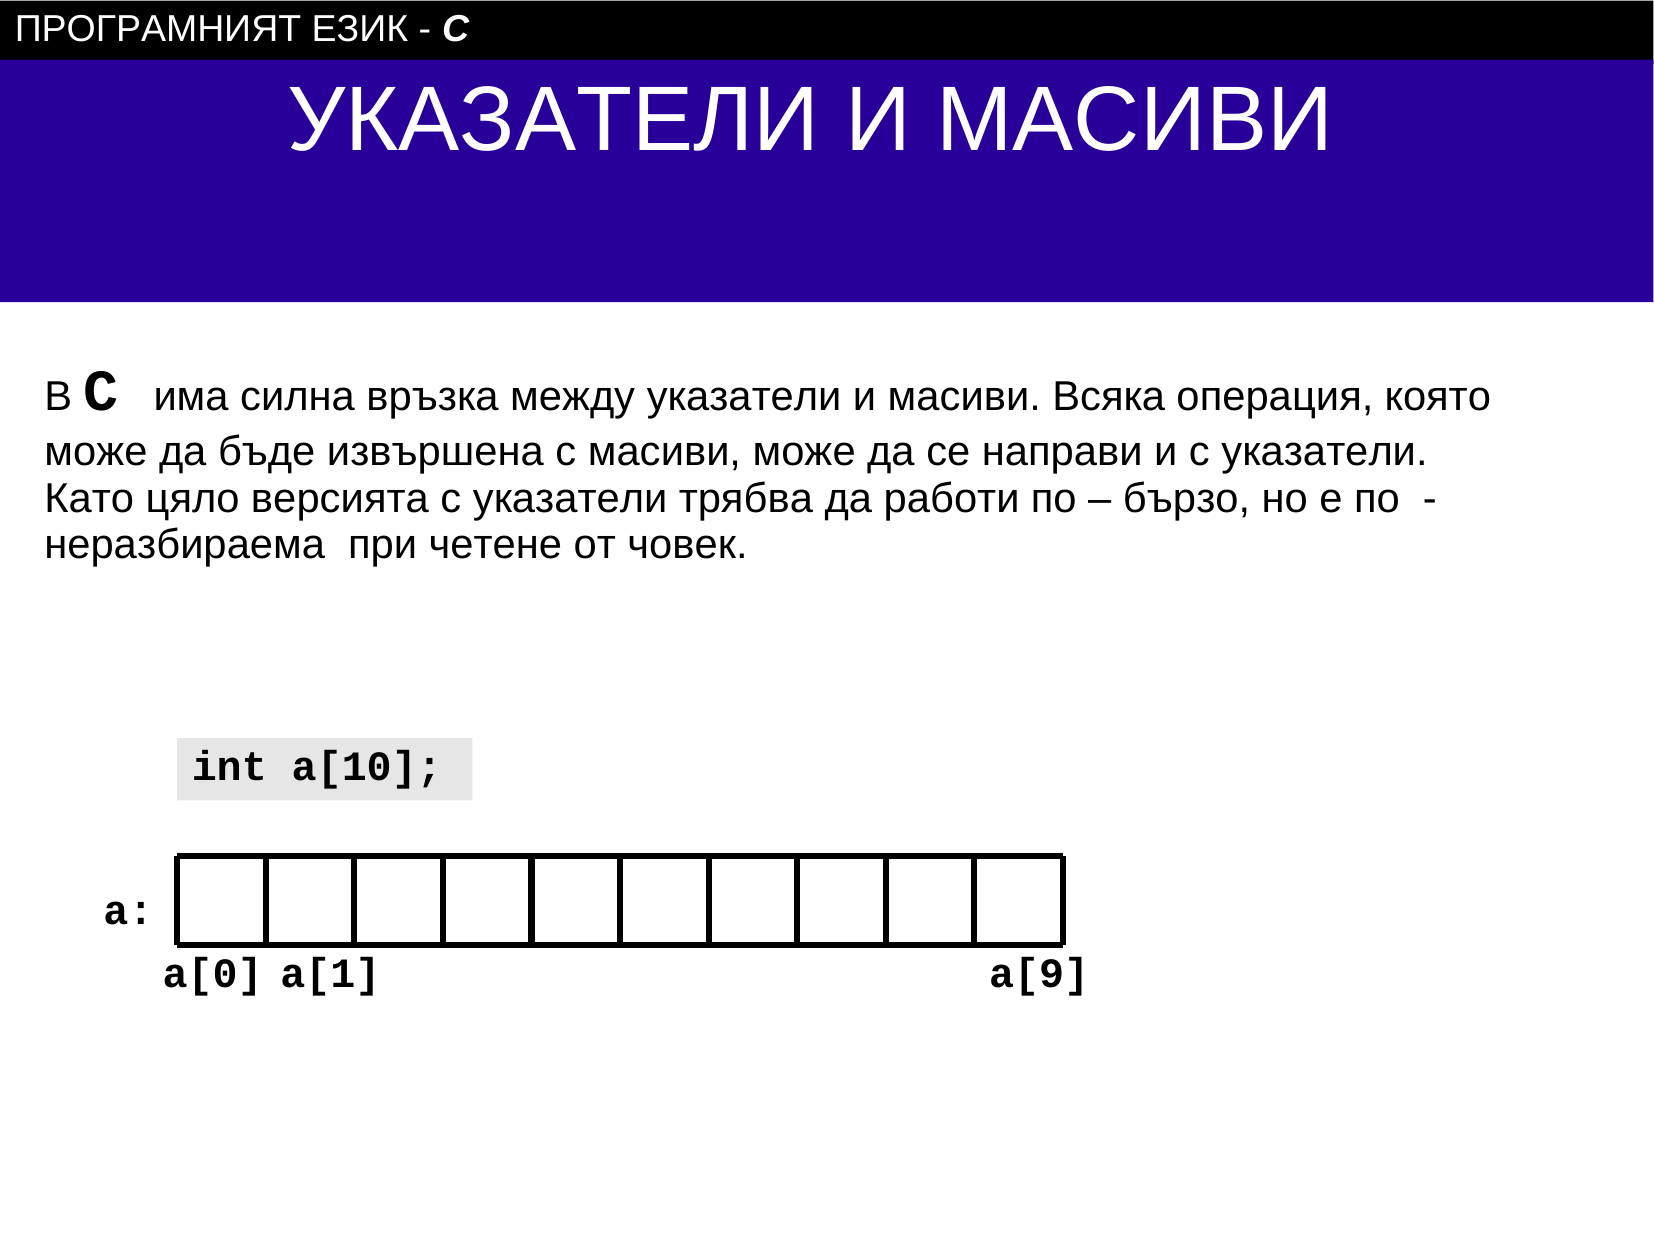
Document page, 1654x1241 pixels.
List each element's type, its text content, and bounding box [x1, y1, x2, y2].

text_box a[1] [265, 944, 414, 1006]
text_box a: [88, 882, 178, 944]
text_box В С има силна връзка между указатели и масиви. Всяка операция, която може да бъде извършена с масиви, може да се направи и с указатели. Като цяло версията с указатели трябва да работи по – бързо, но е по - неразбираема при четене от човек. [29, 354, 1595, 590]
text_box int a[10]; [177, 738, 473, 799]
text_box a[0] [147, 944, 265, 1006]
text_box ПРОГРАМНИЯT ЕЗИК - С [0, 0, 1654, 59]
text_box a[9] [974, 944, 1123, 1006]
text_box УКАЗАТЕЛИ И МАСИВИ [0, 59, 1654, 303]
